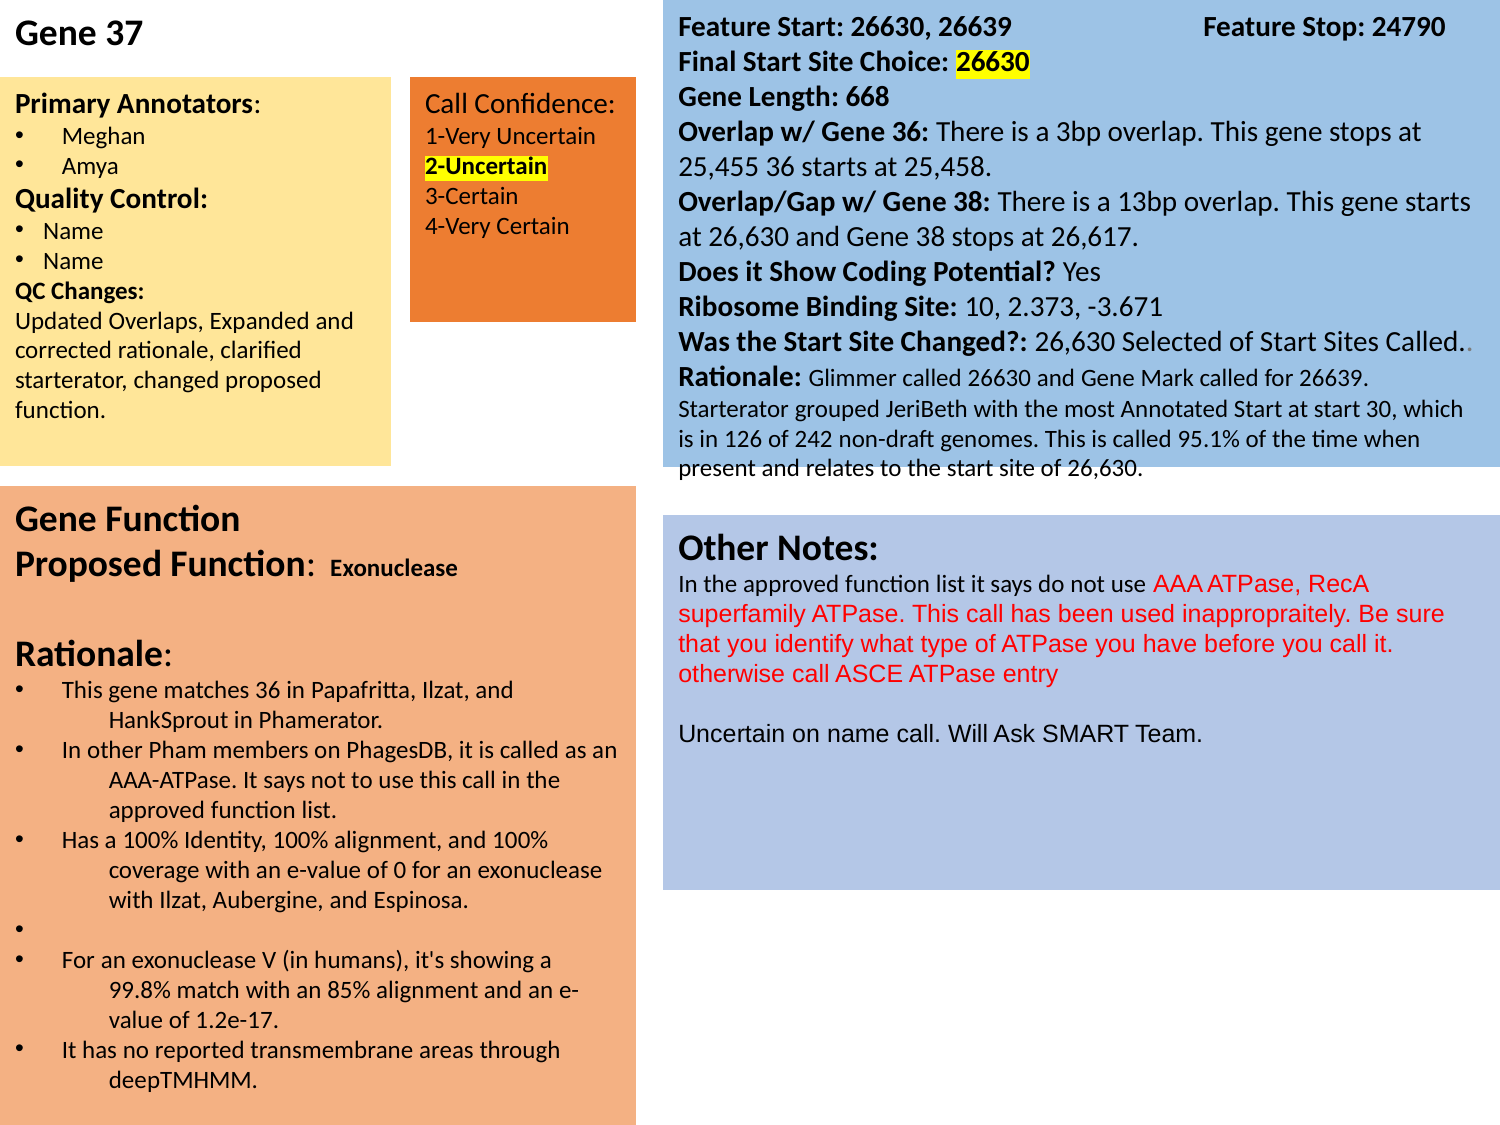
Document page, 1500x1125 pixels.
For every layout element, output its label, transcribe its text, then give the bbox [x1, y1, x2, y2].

text_box Gene Function Proposed Function: Exonuclease Rationale: This gene matches 36 in Papafritta, Ilzat, and HankSprout in Phamerator. In other Pham members on PhagesDB, it is called as an AAA-ATPase. It says not to use this call in the approved function list. Has a 100% Identity, 100% alignment, and 100% coverage with an e-value of 0 for an exonuclease with Ilzat, Aubergine, and Espinosa. For an exonuclease V (in humans), it's showing a 99.8% match with an 85% alignment and an e-value of 1.2e-17. It has no reported transmembrane areas through deepTMHMM. [0, 486, 636, 1125]
text_box Feature Start: 26630, 26639 Feature Stop: 24790 Final Start Site Choice: 26630 Gene Length: 668 Overlap w/ Gene 36: There is a 3bp overlap. This gene stops at 25,455 36 starts at 25,458. Overlap/Gap w/ Gene 38: There is a 13bp overlap. This gene starts at 26,630 and Gene 38 stops at 26,617. Does it Show Coding Potential? Yes Ribosome Binding Site: 10, 2.373, -3.671 Was the Start Site Changed?: 26,630 Selected of Start Sites Called.. Rationale: Glimmer called 26630 and Gene Mark called for 26639. Starterator grouped JeriBeth with the most Annotated Start at start 30, which is in 126 of 242 non-draft genomes. This is called 95.1% of the time when present and relates to the start site of 26,630. [663, 0, 1500, 467]
text_box Primary Annotators: Meghan Amya Quality Control: Name Name QC Changes: Updated Overlaps, Expanded and corrected rationale, clarified starterator, changed proposed function. [0, 77, 391, 466]
text_box Gene 37 [0, 0, 160, 61]
text_box Call Confidence: 1-Very Uncertain 2-Uncertain 3-Certain 4-Very Certain [410, 77, 636, 322]
text_box Other Notes: In the approved function list it says do not use AAA ATPase, RecA superfamily ATPase. This call has been used inappropraitely. Be sure that you identify what type of ATPase you have before you call it. otherwise call ASCE ATPase entry Uncertain on name call. Will Ask SMART Team. [663, 515, 1500, 890]
